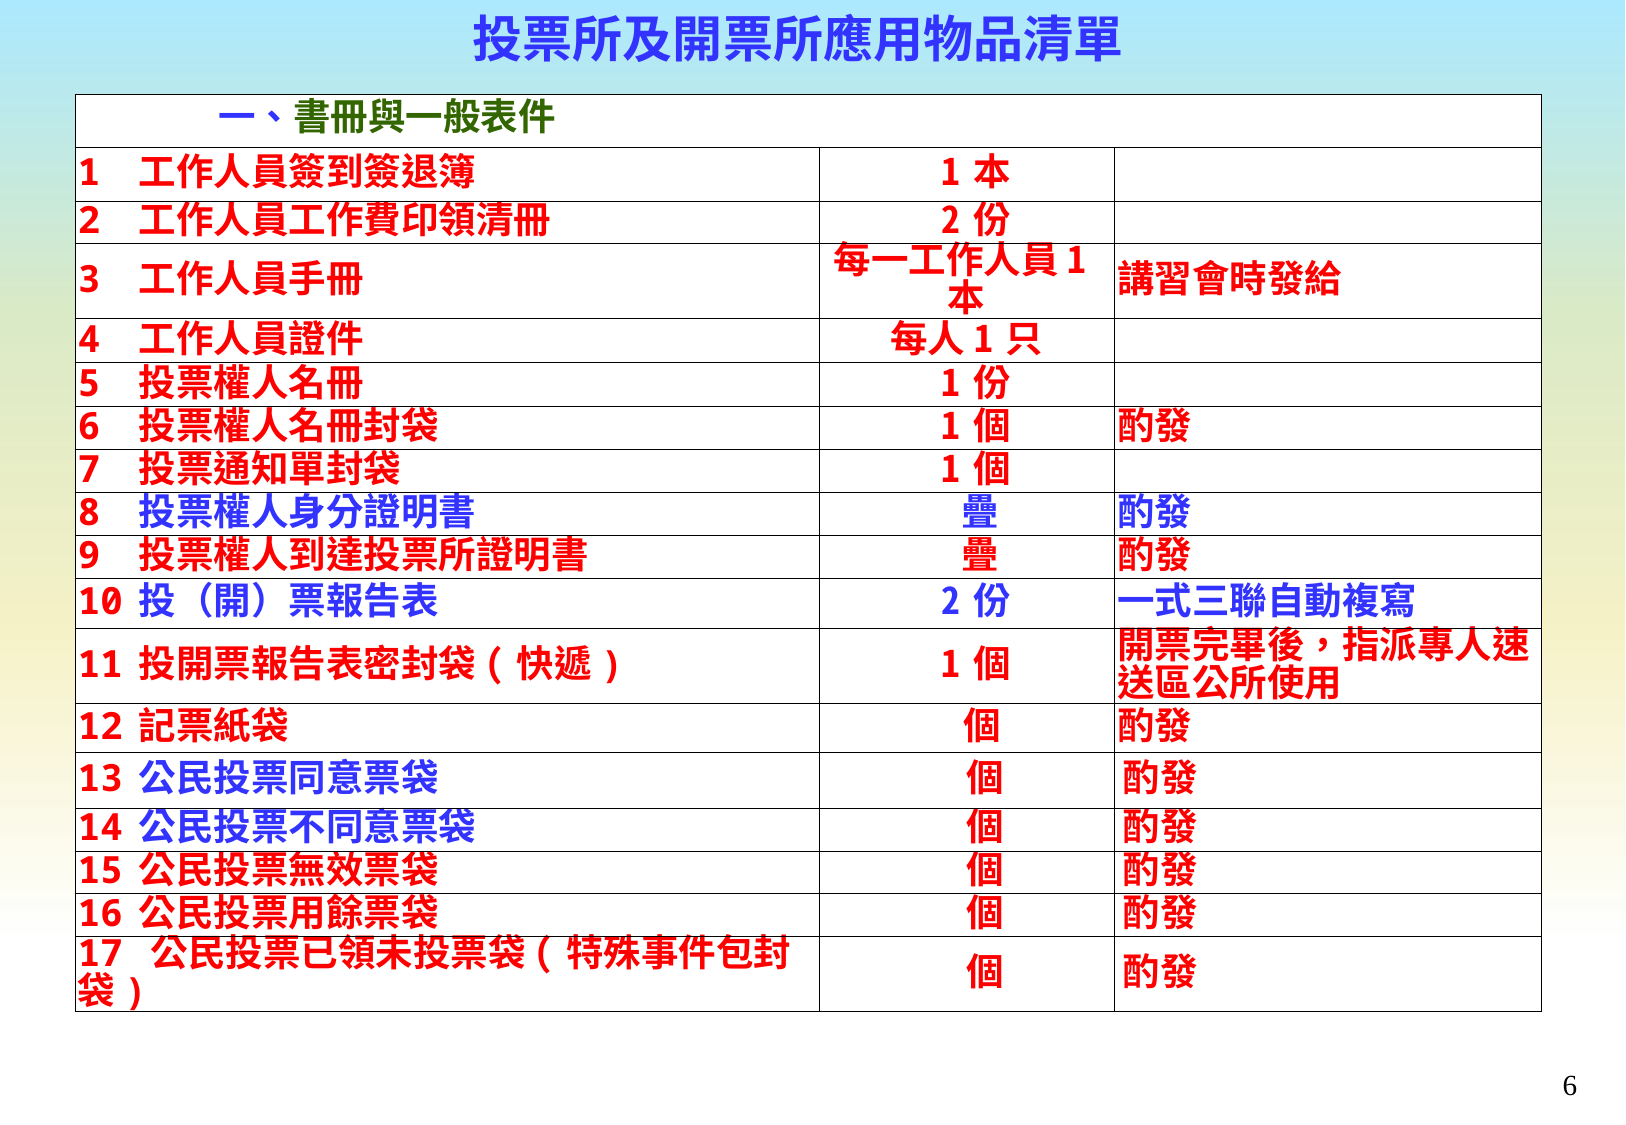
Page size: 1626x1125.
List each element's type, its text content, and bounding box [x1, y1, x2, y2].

table_cell 酌發 [1115, 894, 1541, 936]
table_cell 9 [76, 536, 136, 578]
table_cell 講習會時發給 [1115, 244, 1541, 318]
table_cell 1個 [820, 450, 1114, 492]
table_cell 酌發 [1115, 753, 1541, 808]
table_cell 酌發 [1115, 809, 1541, 851]
table_cell 酌發 [1128, 863, 1136, 880]
table_cell 酌發 [1171, 809, 1185, 827]
table_cell 5 [76, 363, 136, 406]
table_cell 酌發 [1128, 820, 1136, 837]
table_cell 6 [76, 407, 136, 449]
table_cell 3 [76, 244, 136, 318]
table_cell 2份 [820, 579, 1114, 628]
table_cell 個 [820, 753, 1114, 808]
table_cell 16 [76, 894, 136, 936]
table_cell 酌發 [1123, 548, 1131, 565]
table_cell 1本 [820, 148, 1114, 201]
table_cell 公民投票無效票袋 [136, 852, 819, 893]
table_cell 工作人員證件 [136, 319, 819, 362]
table_cell 酌發 [1171, 852, 1185, 870]
table_cell 公民投票用餘票袋 [136, 894, 819, 936]
table_cell 酌發 [1115, 493, 1541, 535]
table_cell 酌發 [1123, 505, 1131, 522]
table_cell 工作人員手冊 [136, 244, 819, 318]
table_cell 15 [76, 852, 136, 893]
table_cell 11 [76, 629, 136, 703]
text_box 投票所及開票所應用物品清單 [458, 0, 1159, 76]
table_cell 1個 [820, 407, 1114, 449]
table_cell 14 [76, 809, 136, 851]
table_cell [1115, 202, 1541, 243]
table_cell 酌發 [1115, 407, 1541, 449]
table_cell 投票權人身分證明書 [136, 493, 819, 535]
text_box 6 [1237, 1058, 1593, 1112]
table_cell 公民投票同意票袋 [136, 753, 819, 808]
table_cell 公民投票不同意票袋 [136, 809, 819, 851]
table_cell 開票完畢後，指派專人速送區公所使用 [1115, 629, 1541, 703]
table_cell 1份 [820, 363, 1114, 406]
table_cell 1個 [820, 629, 1114, 703]
table_cell 8 [76, 493, 136, 535]
table_cell 投票權人名冊封袋 [136, 407, 819, 449]
table_cell 個 [820, 852, 1114, 893]
table_cell 疊 [820, 493, 1114, 535]
table_cell 12 [76, 704, 136, 752]
table_cell 工作人員工作費印領清冊 [136, 202, 819, 243]
table_cell 每一工作人員1本 [820, 244, 1114, 318]
table_cell 酌發 [1115, 937, 1541, 1011]
table_cell [1115, 319, 1541, 362]
table_cell 投票權人名冊 [136, 363, 819, 406]
table_header 一、書冊與一般表件 [76, 95, 1541, 147]
table_cell 投（開）票報告表 [136, 579, 819, 628]
table_cell 2 [76, 202, 136, 243]
table_cell 17 公民投票已領未投票袋(特殊事件包封袋) [76, 937, 819, 1011]
table_cell 1 [76, 148, 136, 201]
table_cell 10 [76, 579, 136, 628]
table_cell 投票通知單封袋 [136, 450, 819, 492]
table_cell 疊 [820, 536, 1114, 578]
table_cell 個 [820, 937, 1114, 1011]
table_cell [1115, 363, 1541, 406]
table_cell 投開票報告表密封袋(快遞) [136, 629, 819, 703]
table_cell 2份 [820, 202, 1114, 243]
table_cell 4 [76, 319, 136, 362]
table_cell 記票紙袋 [136, 704, 819, 752]
table_cell 酌發 [1128, 906, 1136, 923]
table_cell 酌發 [1123, 419, 1131, 436]
table_cell [1115, 148, 1541, 201]
table_cell 投票權人到達投票所證明書 [136, 536, 819, 578]
table_cell 7 [76, 450, 136, 492]
table_cell 酌發 [1115, 852, 1541, 893]
table_cell [1115, 450, 1541, 492]
table_cell 工作人員簽到簽退簿 [136, 148, 819, 201]
table_cell 13 [76, 753, 136, 808]
table_cell 個 [820, 894, 1114, 936]
table_cell 酌發 [1115, 704, 1541, 752]
table_cell 酌發 [1115, 536, 1541, 578]
table_cell 個 [820, 704, 1114, 752]
table_cell 一式三聯自動複寫 [1115, 579, 1541, 628]
picture [0, 0, 1626, 1125]
table_cell 每人1只 [820, 319, 1114, 362]
table_cell 個 [820, 809, 1114, 851]
